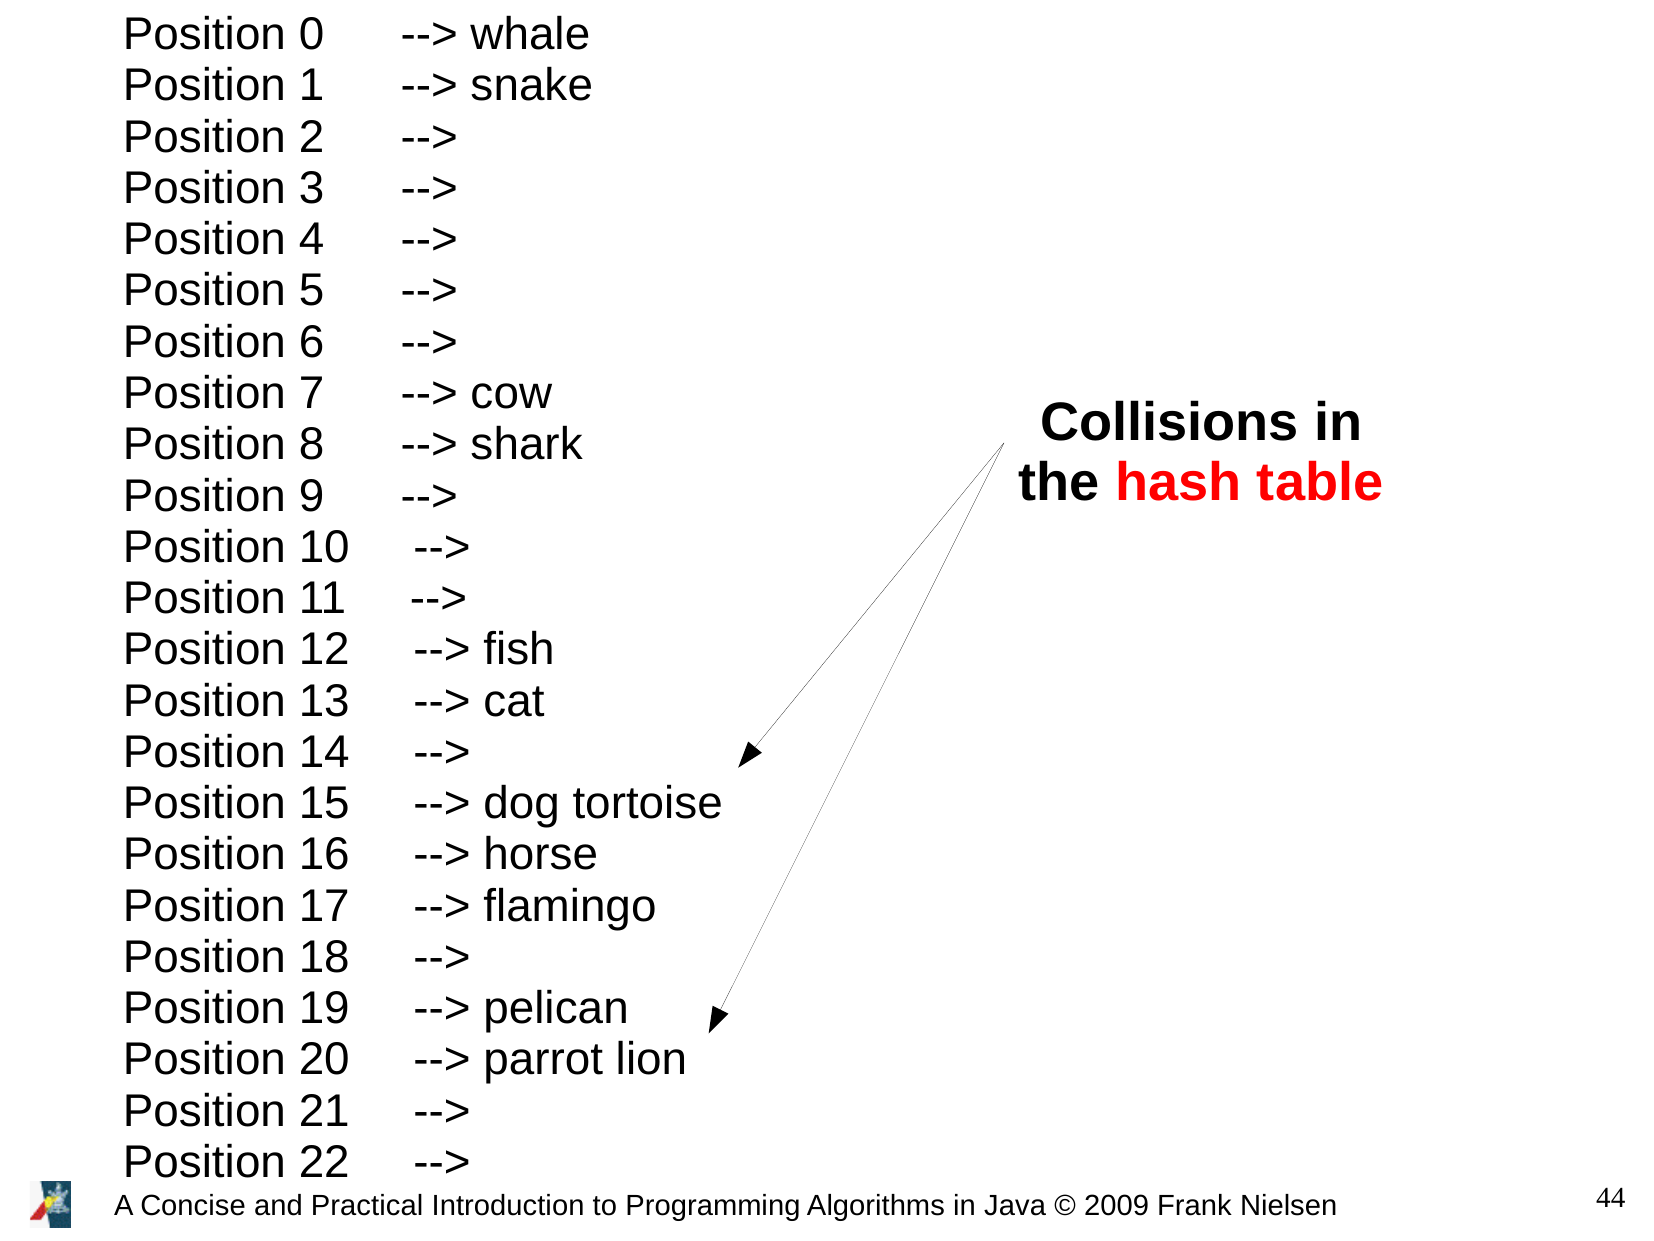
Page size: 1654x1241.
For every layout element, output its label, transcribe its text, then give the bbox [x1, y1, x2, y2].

picture [29, 1181, 71, 1228]
text_box Position 0 --> whale Position 1 --> snake Position 2 --> Position 3 --> Position 4 --> Position 5 --> Position 6 --> Position 7 --> cow Position 8 --> shark Position 9 --> Position 10 --> Position 11 --> Position 12 --> fish Position 13 --> cat Position 14 --> Position 15 --> dog tortoise Position 16 --> horse Position 17 --> flamingo Position 18 --> Position 19 --> pelican Position 20 --> parrot lion Position 21 --> Position 22 --> [108, 0, 739, 1241]
text_box Collisions in the hash table [1003, 383, 1399, 523]
